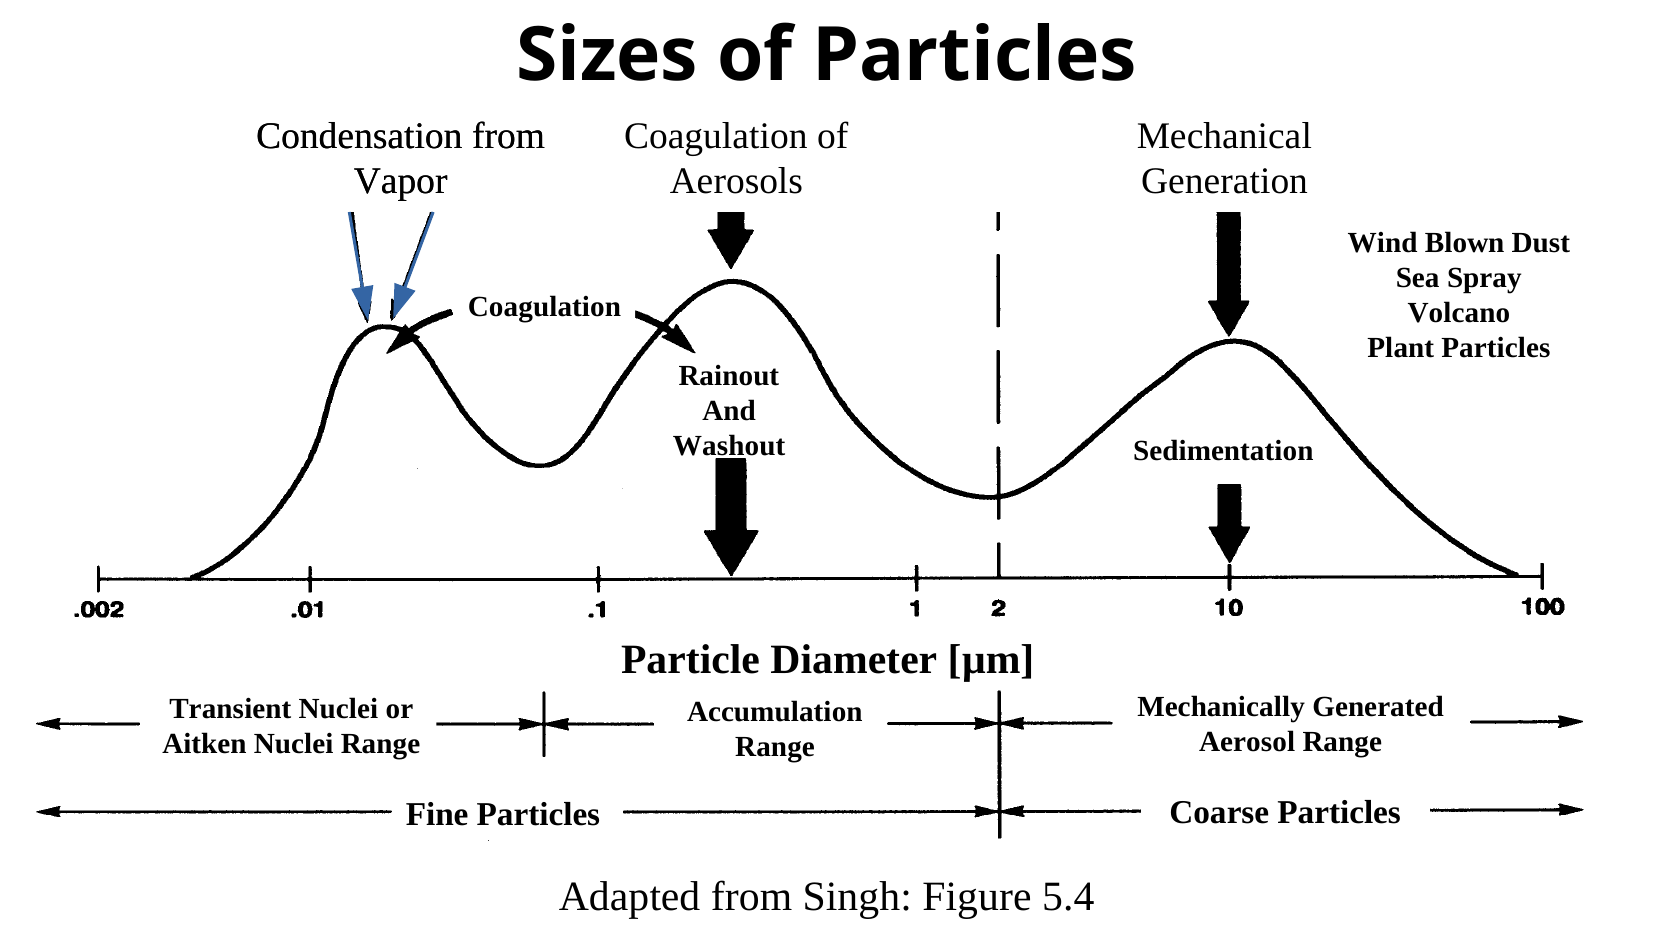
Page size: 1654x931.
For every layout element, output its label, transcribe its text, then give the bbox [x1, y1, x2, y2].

text_box Accumulation Range [664, 689, 886, 759]
text_box Coarse Particles [1141, 787, 1430, 830]
title Sizes of Particles [0, 0, 1654, 101]
text_box Transient Nuclei or Aitken Nuclei Range [146, 686, 437, 756]
text_box Condensation from Vapor [235, 103, 567, 191]
text_box Fine Particles [392, 788, 614, 830]
text_box Adapted from Singh: Figure 5.4 [543, 860, 1654, 931]
picture [0, 212, 1654, 841]
text_box Coagulation of Aerosols [587, 103, 886, 191]
text_box Mechanical Generation [1075, 103, 1375, 191]
text_box Sedimentation [1118, 428, 1329, 477]
text_box Coagulation [454, 284, 636, 333]
text_box Particle Diameter [μm] [107, 624, 1548, 677]
text_box Wind Blown Dust Sea Spray Volcano Plant Particles [1309, 216, 1609, 345]
text_box Mechanically Generated Aerosol Range [1119, 684, 1462, 754]
text_box Rainout And Washout [646, 353, 812, 447]
